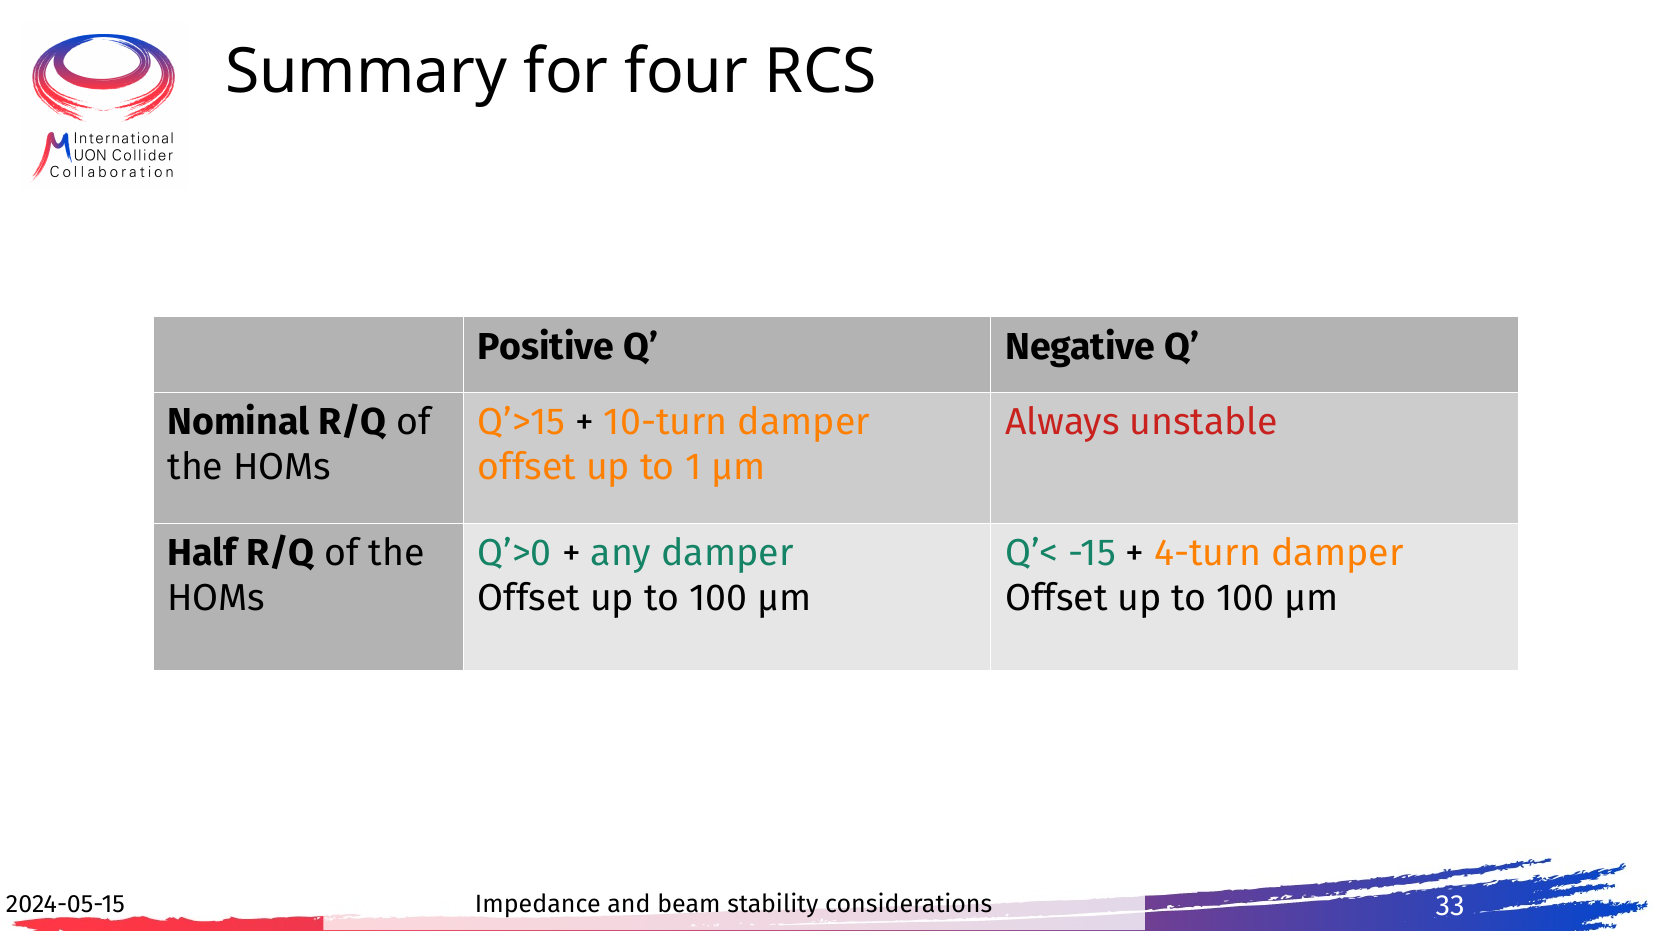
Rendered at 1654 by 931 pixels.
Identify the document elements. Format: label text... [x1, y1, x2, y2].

picture [0, 848, 1654, 931]
title Summary for four RCS [225, 25, 1571, 188]
table_cell Nominal R/Q of the HOMs [154, 393, 463, 523]
table_cell Q’< -15 + 4-turn damper Offset up to 100 μm [991, 524, 1518, 670]
table_cell Q’>15 + 10-turn damper offset up to 1 μm [464, 393, 990, 523]
table_cell Always unstable [991, 393, 1518, 523]
table_cell Q’>0 + any damper Offset up to 100 μm [464, 524, 990, 670]
table_header [154, 317, 463, 392]
table_cell Half R/Q of the HOMs [154, 524, 463, 670]
table_header Negative Q’ [991, 317, 1518, 392]
picture [21, 21, 188, 189]
table_header Positive Q’ [464, 317, 990, 392]
